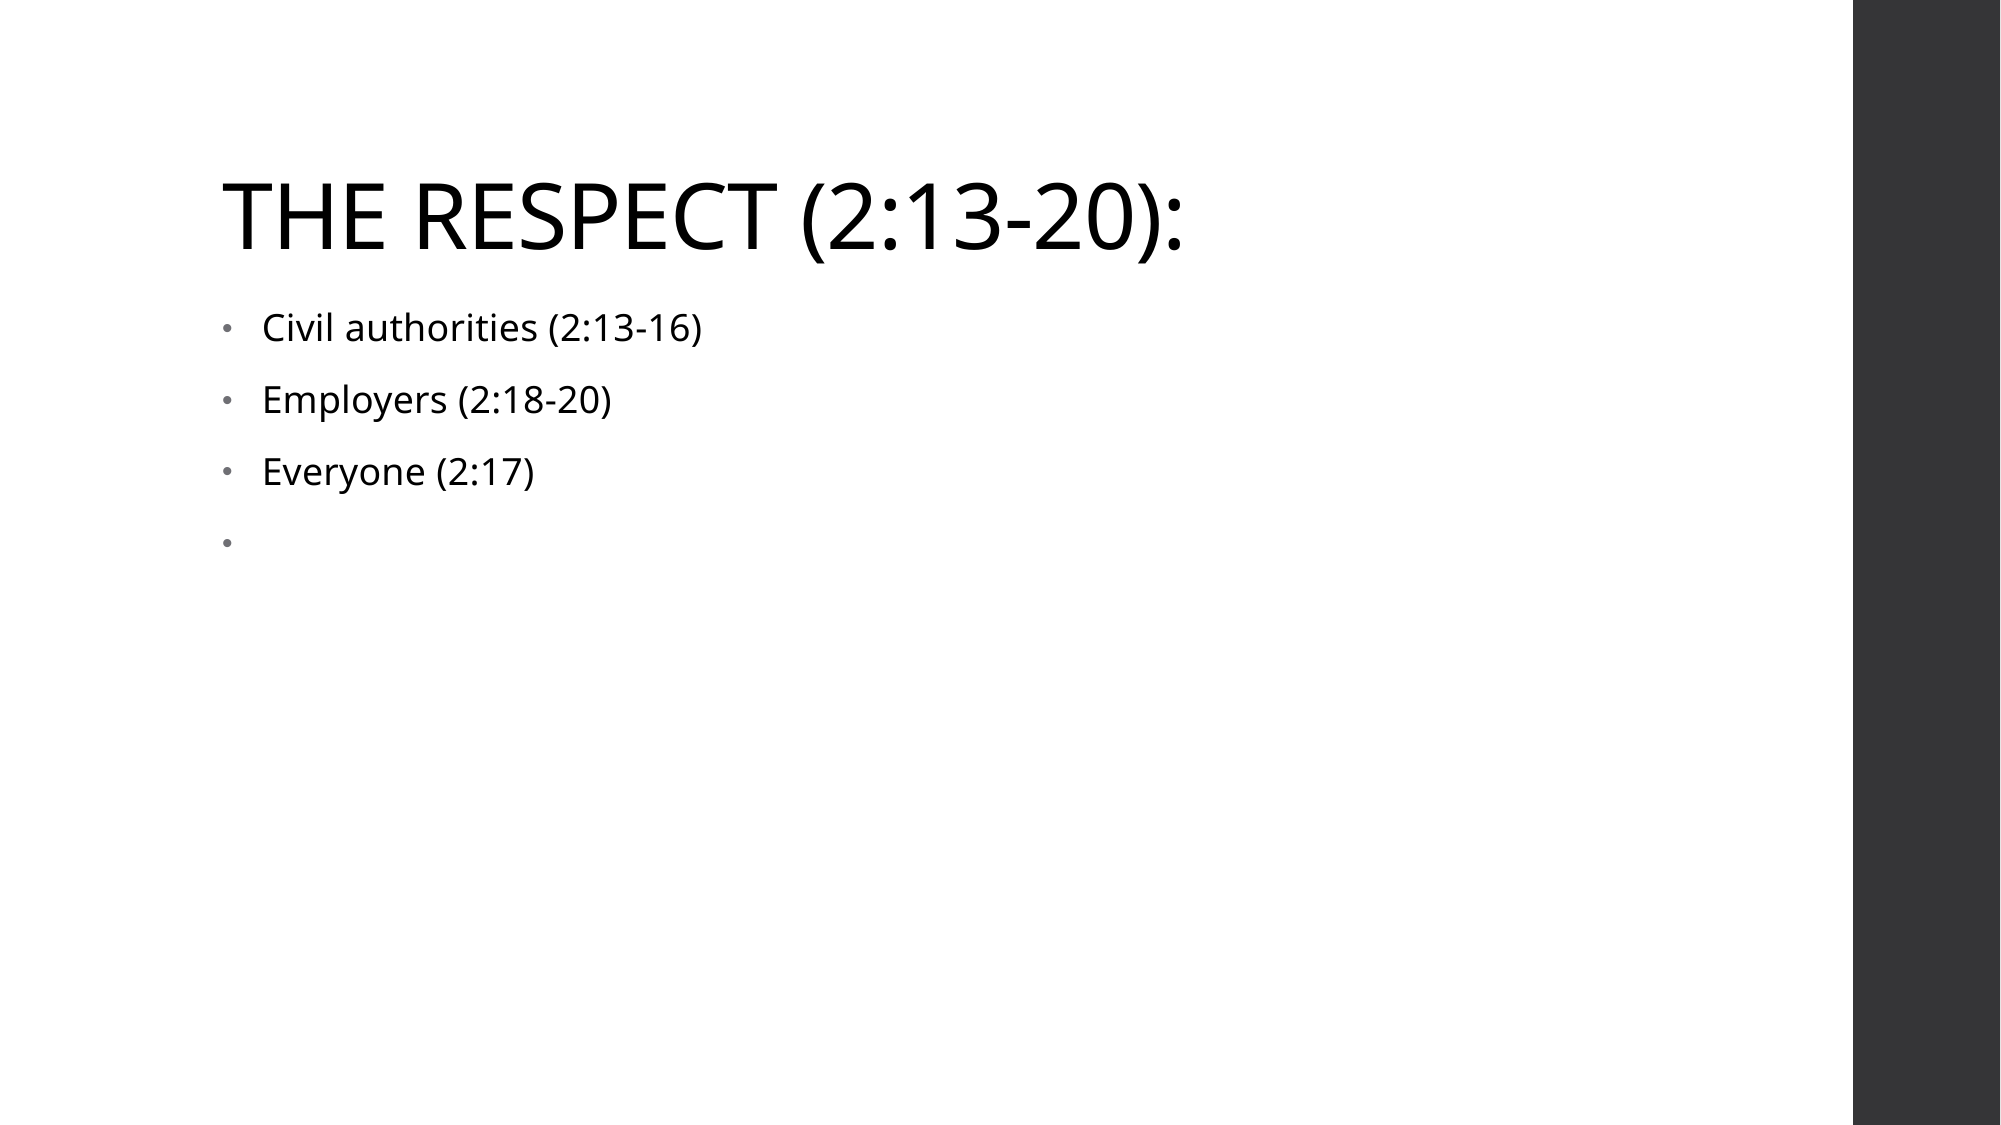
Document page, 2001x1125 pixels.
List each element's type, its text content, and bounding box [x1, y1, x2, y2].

title THE RESPECT (2:13-20): [206, 60, 1797, 278]
list Civil authorities (2:13-16) Employers (2:18-20) Everyone (2:17) [206, 299, 1617, 1014]
